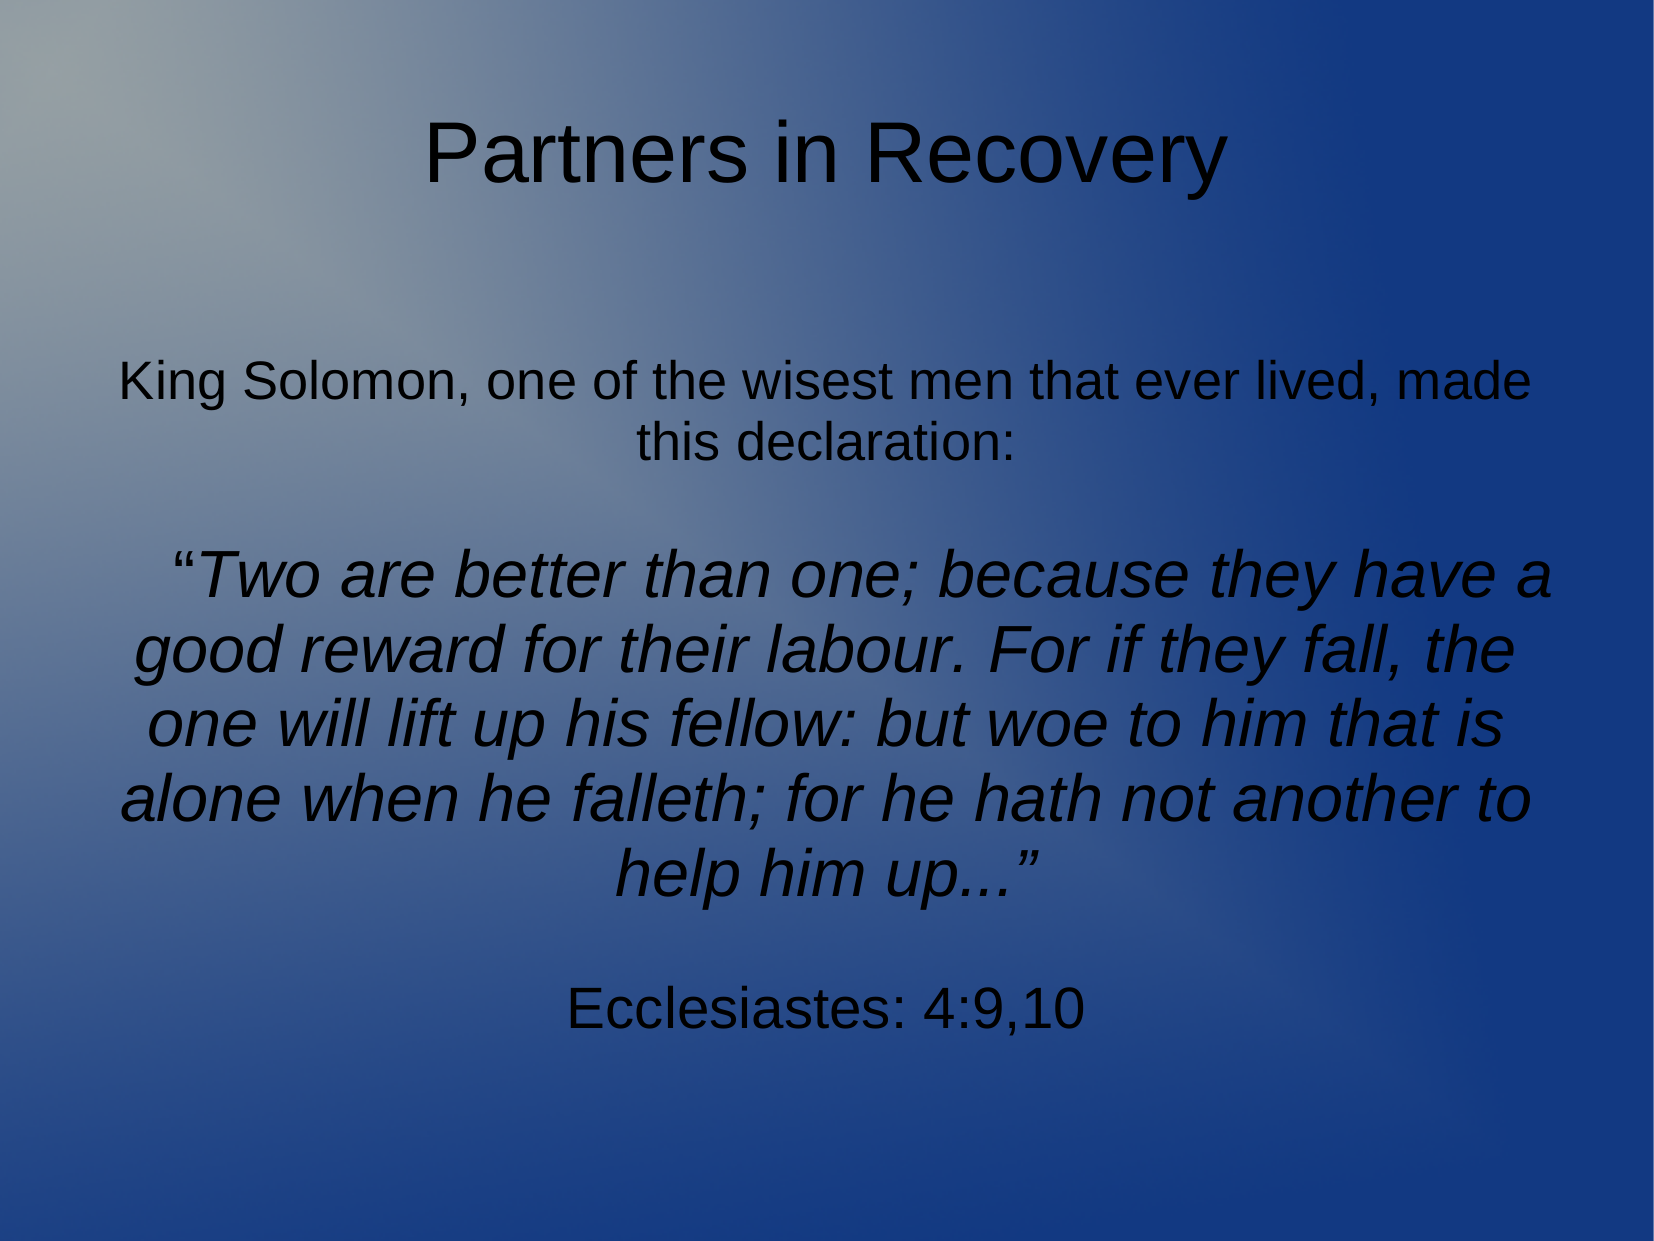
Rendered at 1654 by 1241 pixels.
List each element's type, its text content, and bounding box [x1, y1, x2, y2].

title Partners in Recovery [82, 49, 1571, 257]
picture [0, 0, 1654, 1241]
subtitle King Solomon, one of the wisest men that ever lived, made this declaration: “Two are better than one; because they have a good reward for their labour. For if they fall, the one will lift up his fellow: but woe to him that is alone when he falleth; for he hath not another to help him up...” Ecclesiastes: 4:9,10 [82, 290, 1571, 1241]
